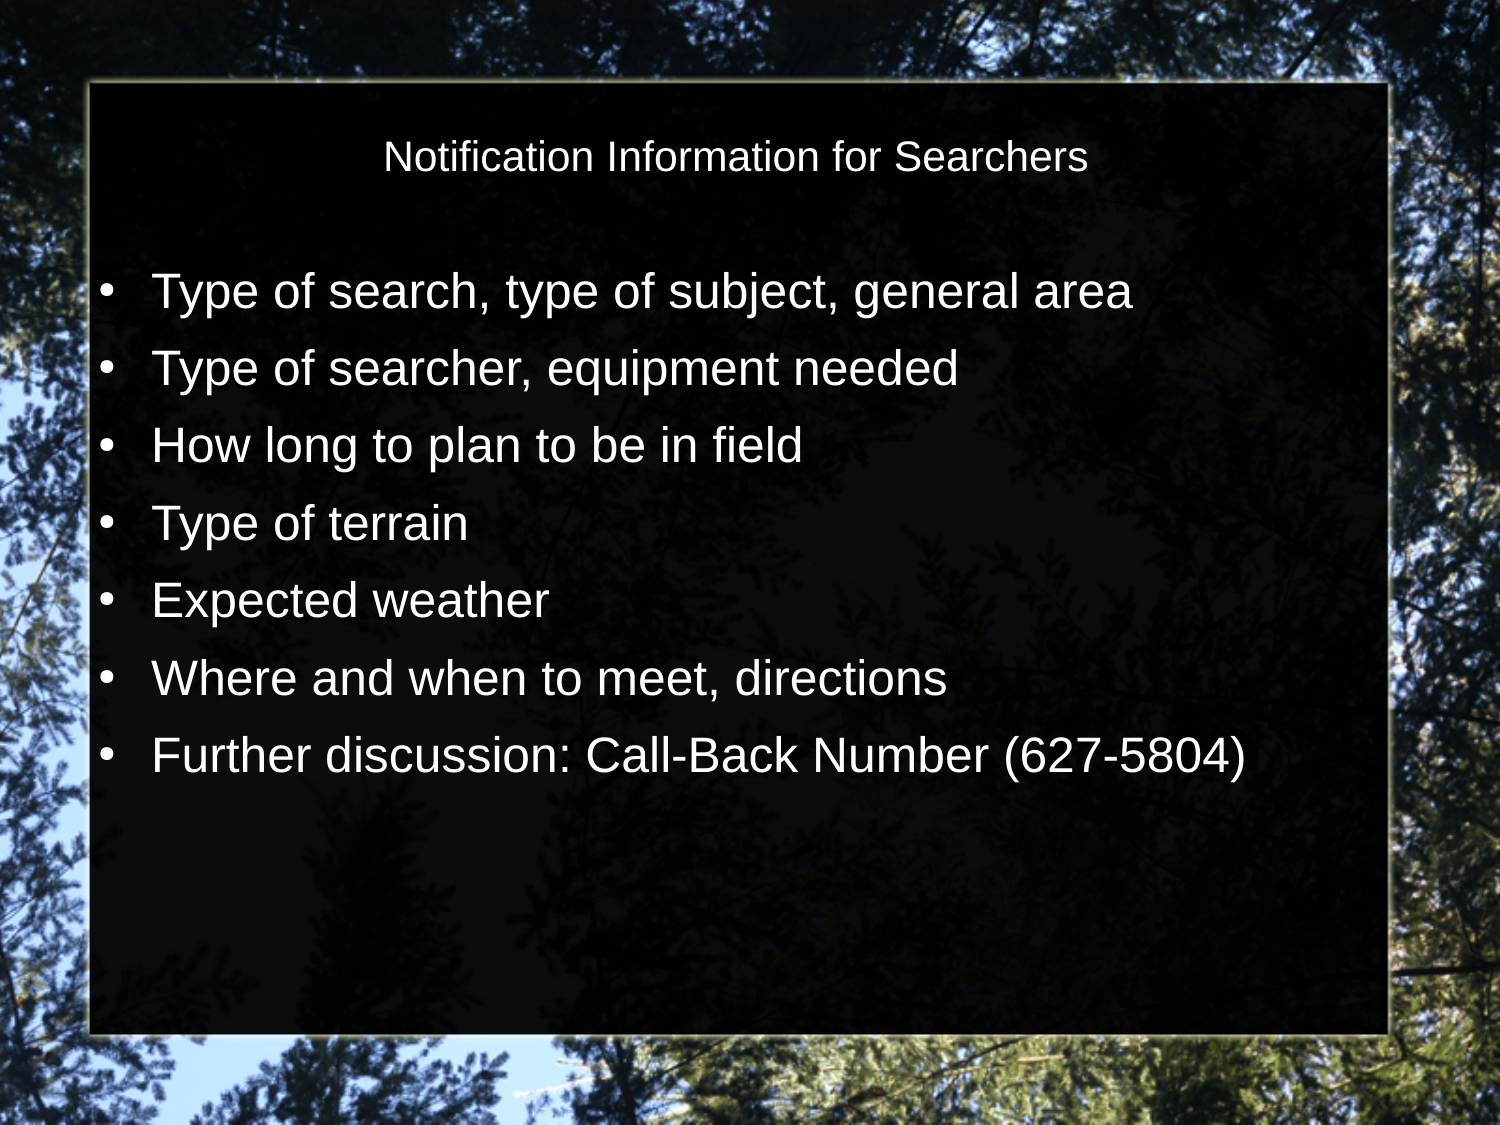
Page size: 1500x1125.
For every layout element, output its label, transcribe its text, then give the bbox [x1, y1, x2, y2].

list Type of search, type of subject, general area Type of searcher, equipment needed How long to plan to be in field Type of terrain Expected weather Where and when to meet, directions Further discussion: Call-Back Number (627-5804) [80, 263, 1393, 916]
title Notification Information for Searchers [80, 80, 1393, 233]
picture [0, 0, 1500, 1125]
